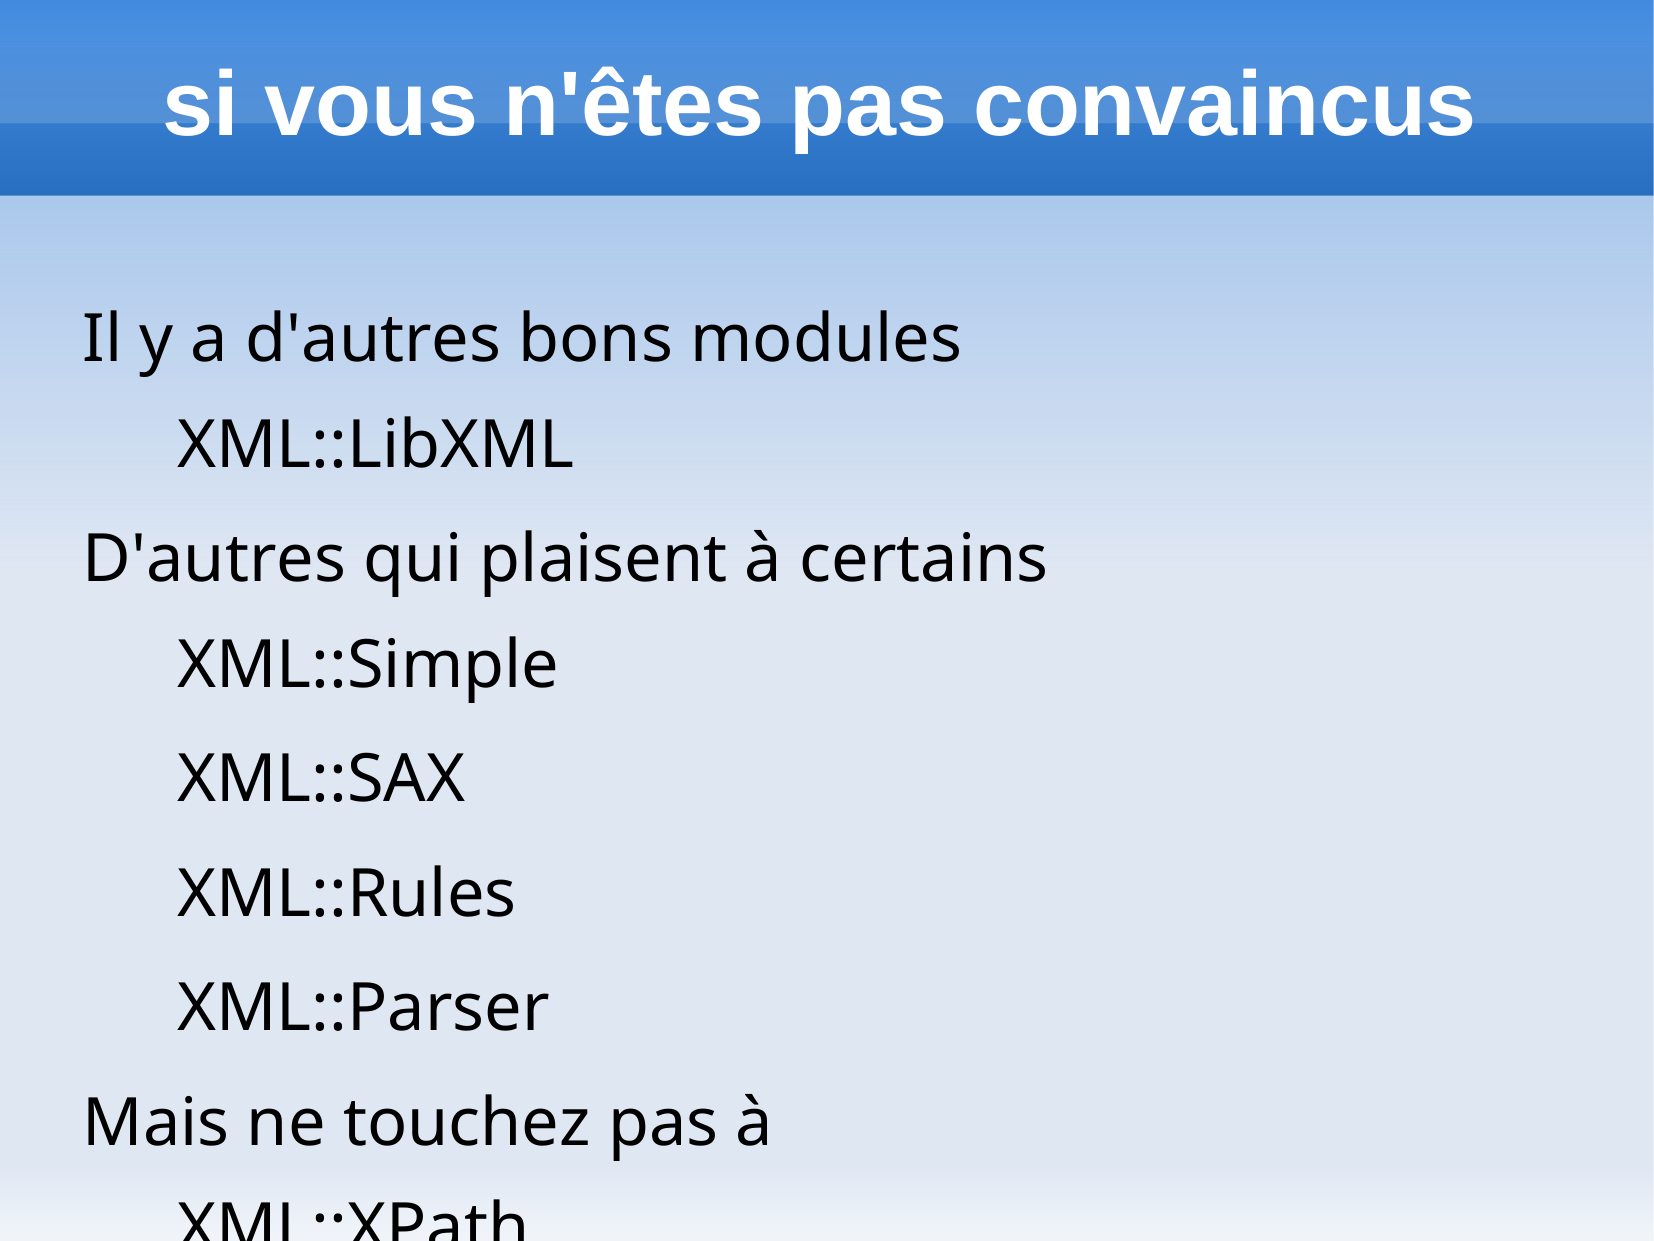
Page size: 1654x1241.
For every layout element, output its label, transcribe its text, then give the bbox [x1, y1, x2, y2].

list Il y a d'autres bons modules XML::LibXML D'autres qui plaisent à certains XML::Simple XML::SAX XML::Rules XML::Parser Mais ne touchez pas à XML::XPath XML::DOM [82, 290, 1571, 1241]
title si vous n'êtes pas convaincus [76, 7, 1565, 200]
picture [0, 0, 1654, 1241]
